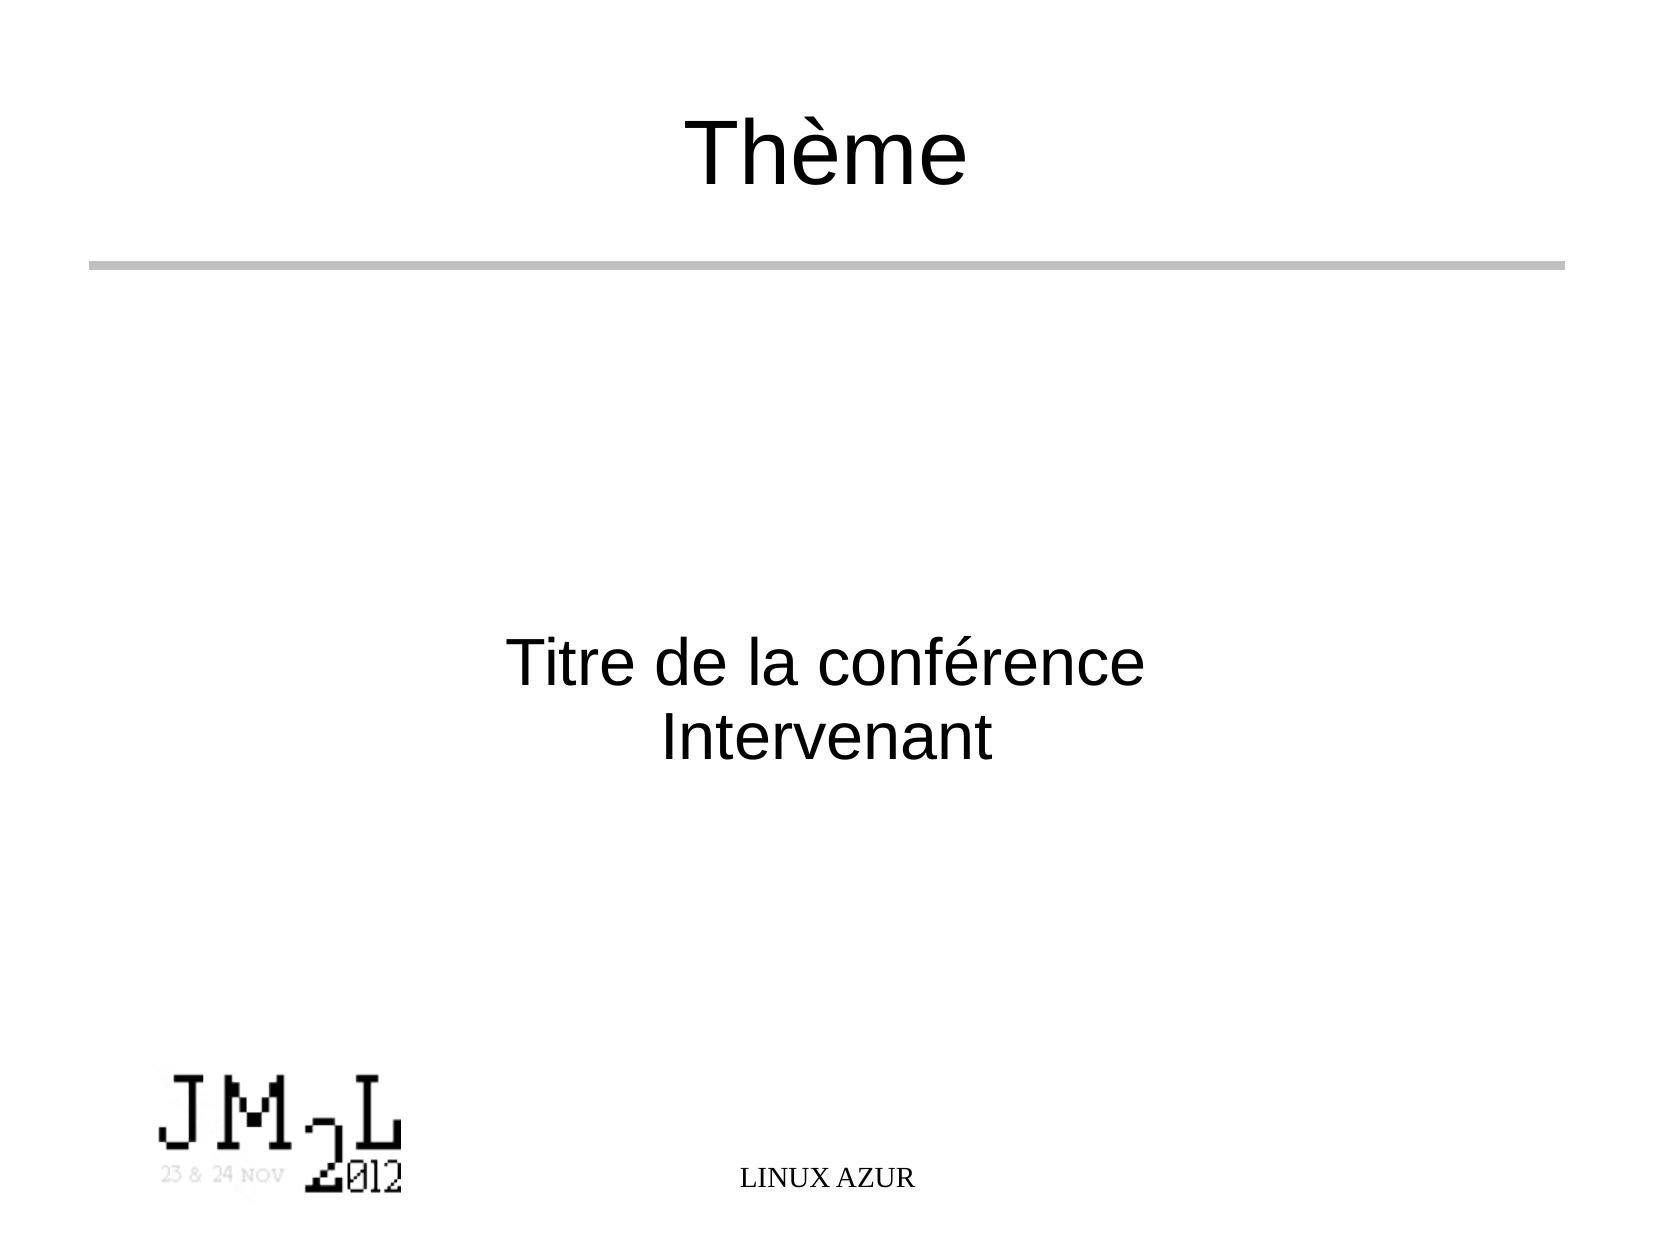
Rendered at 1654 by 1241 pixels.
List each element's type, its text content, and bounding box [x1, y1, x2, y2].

picture [147, 1109, 401, 1205]
title Thème [82, 49, 1571, 257]
subtitle Titre de la conférence Intervenant [82, 290, 1571, 1109]
